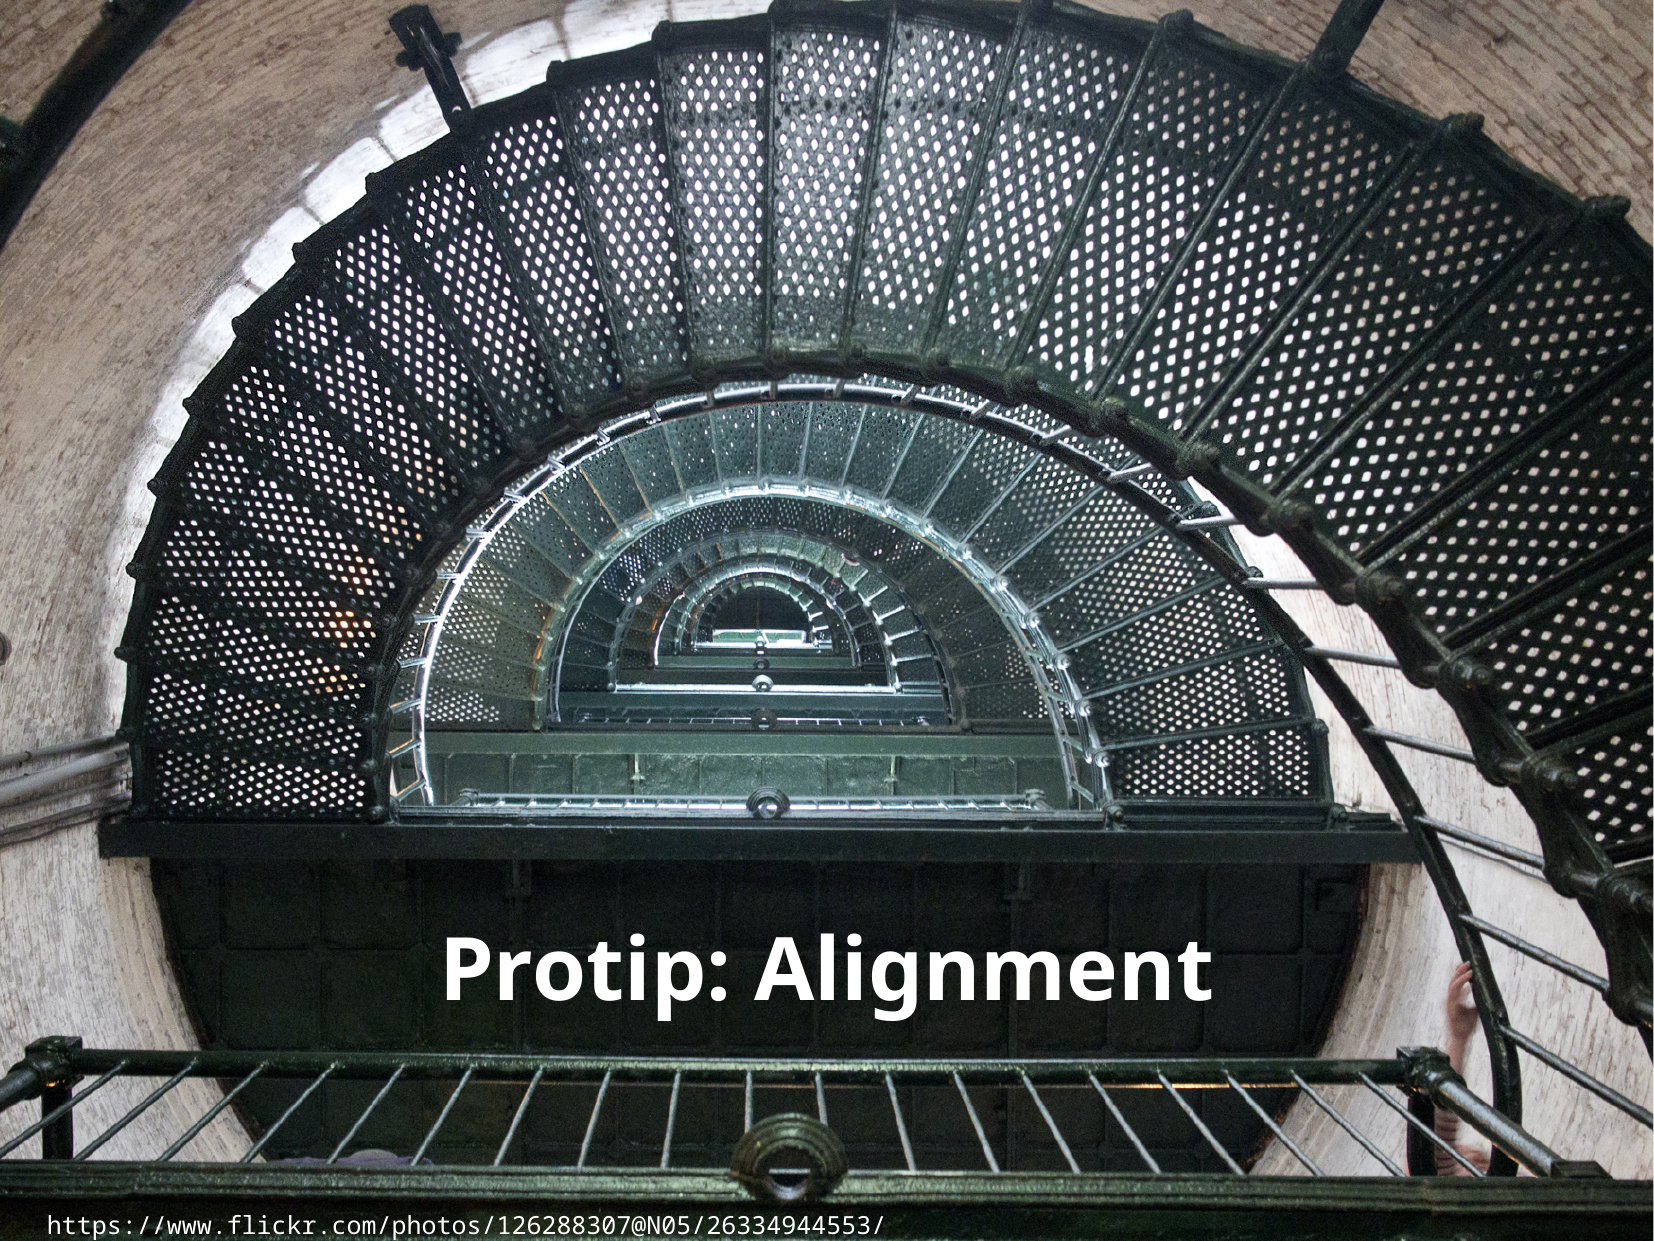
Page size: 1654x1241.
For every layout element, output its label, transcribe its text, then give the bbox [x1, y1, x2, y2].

text_box Protip: Alignment [399, 900, 1255, 1111]
picture [0, 0, 1654, 1241]
text_box https://www.flickr.com/photos/126288307@N05/26334944553/ [32, 1200, 762, 1240]
